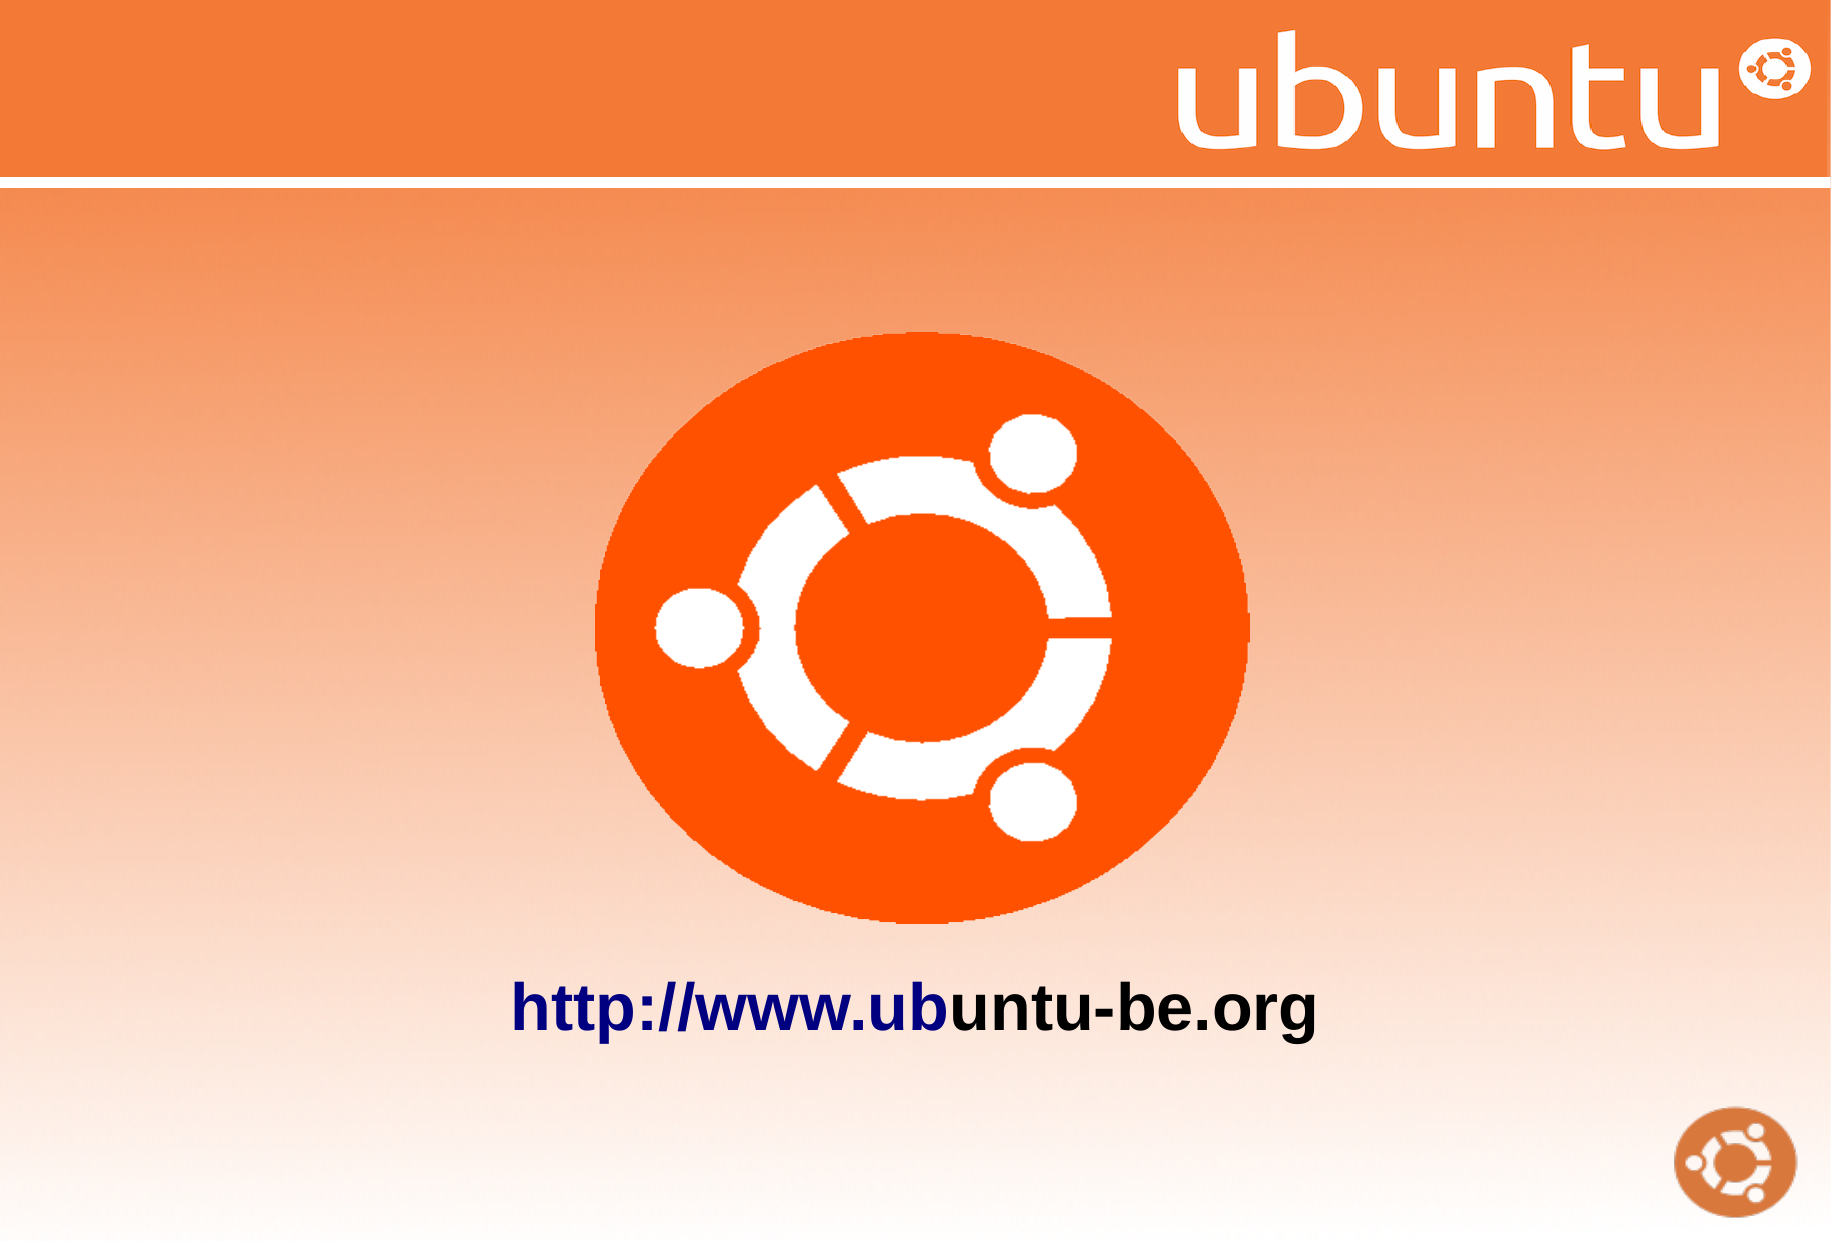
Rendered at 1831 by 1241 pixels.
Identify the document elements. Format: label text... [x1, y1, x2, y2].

picture [0, 0, 1831, 1241]
text_box http://www.ubuntu-be.org [408, 962, 1423, 1053]
